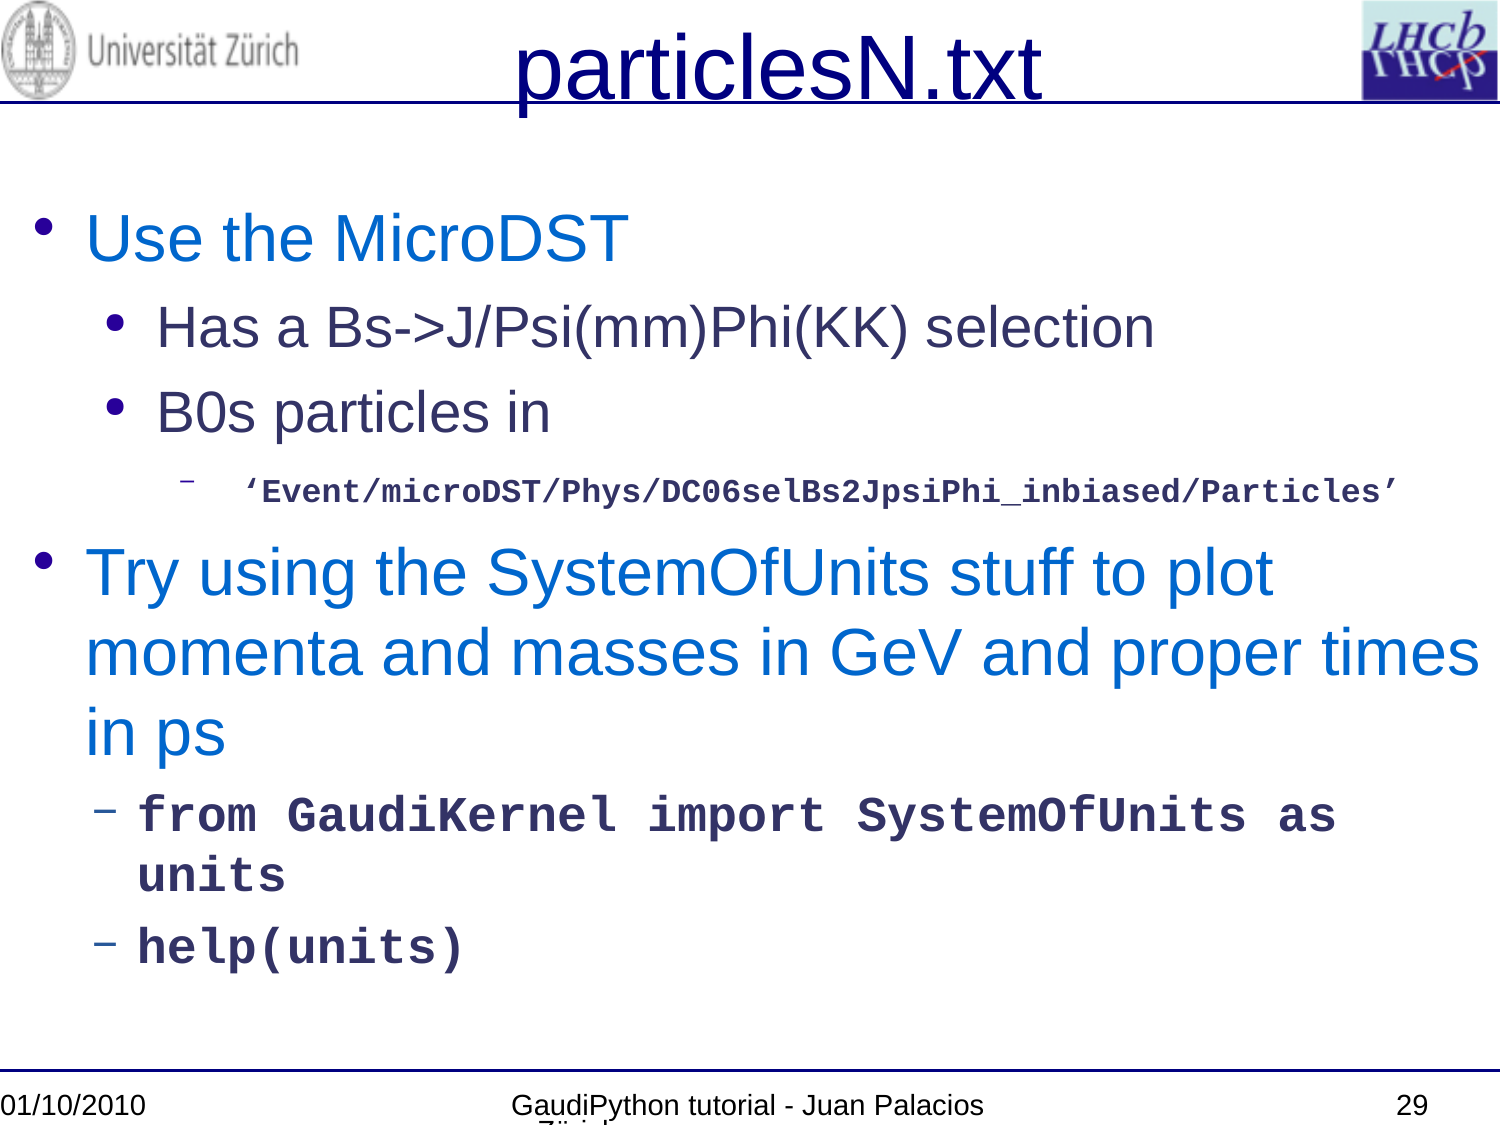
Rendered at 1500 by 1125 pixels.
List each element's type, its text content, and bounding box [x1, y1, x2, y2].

picture [1360, 0, 1500, 101]
title particlesN.txt [224, 0, 1300, 126]
picture [0, 0, 224, 101]
list Use the MicroDST Has a Bs->J/Psi(mm)Phi(KK) selection B0s particles in ‘Event/microDST/Phys/DC06selBs2JpsiPhi_inbiased/Particles’ Try using the SystemOfUnits stuff to plot momenta and masses in GeV and proper times in ps from GaudiKernel import SystemOfUnits as units help(units) [0, 187, 1500, 1054]
